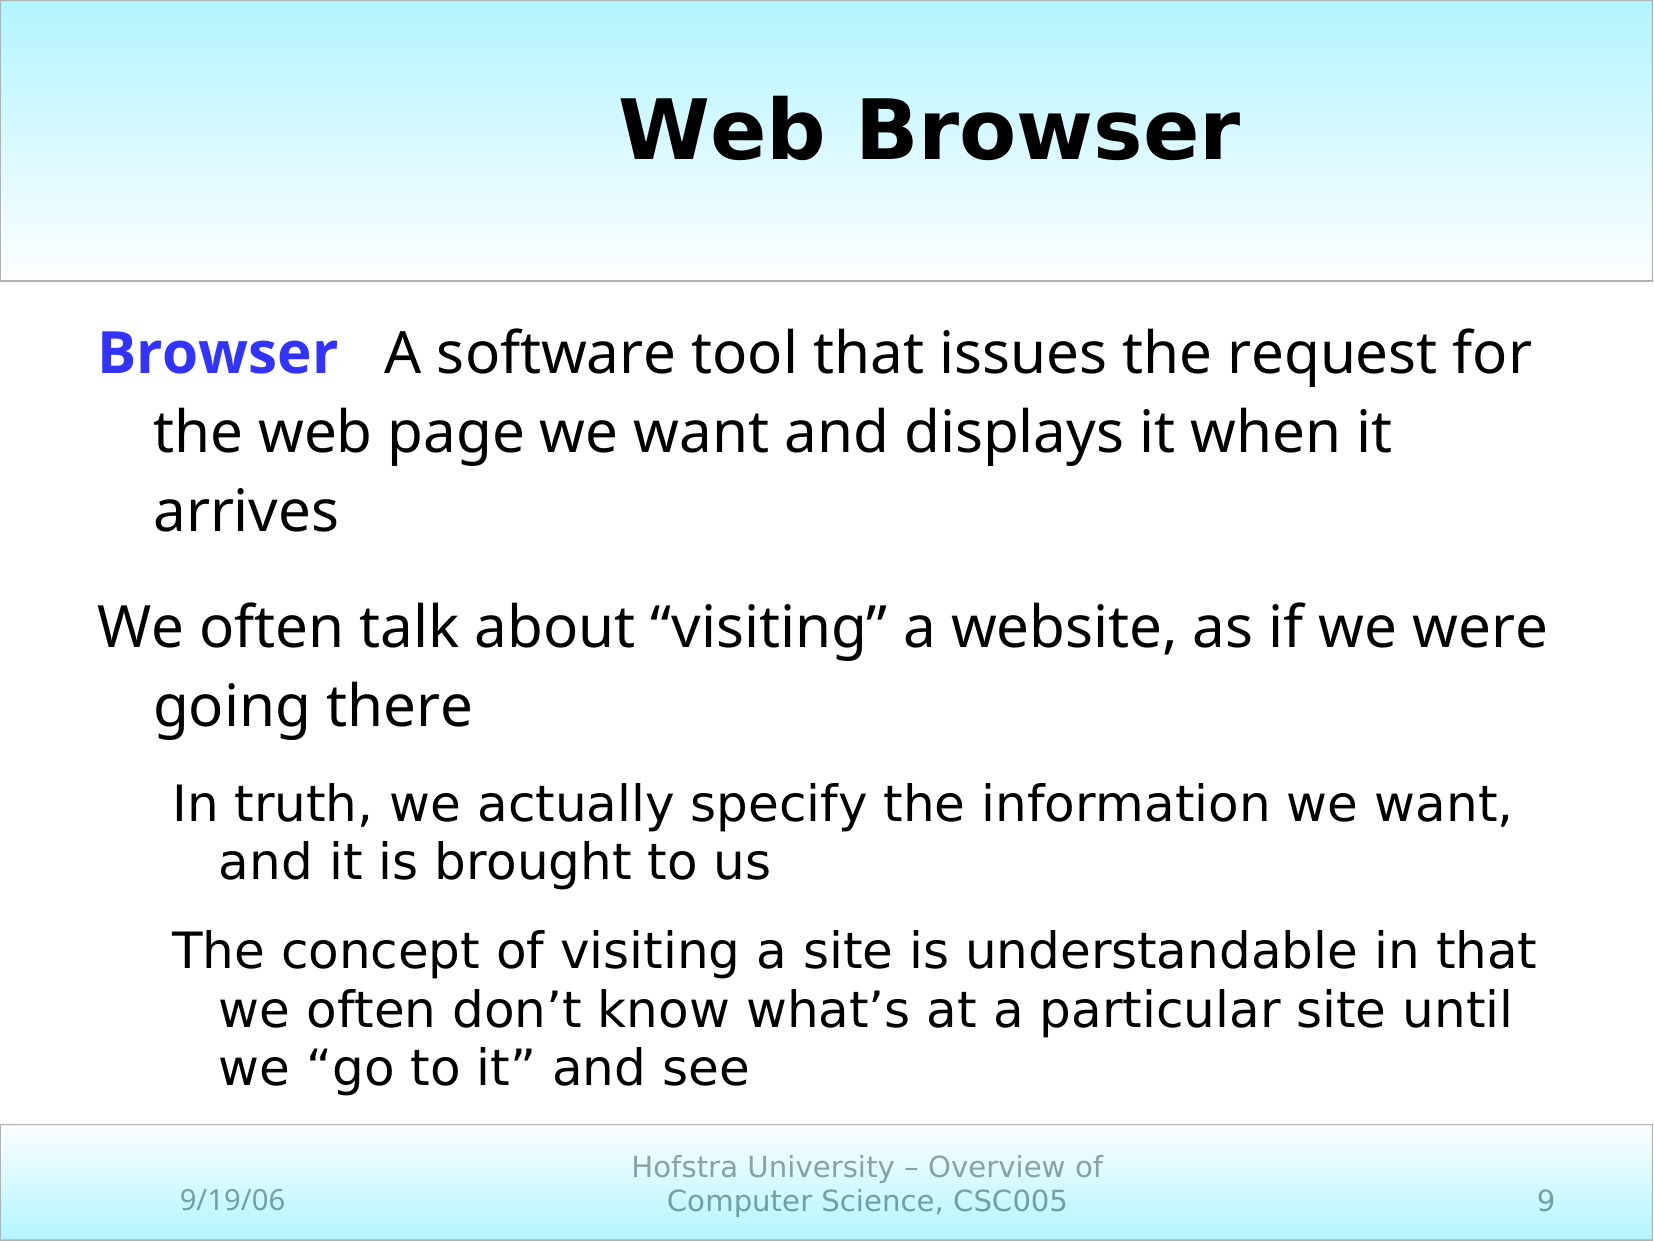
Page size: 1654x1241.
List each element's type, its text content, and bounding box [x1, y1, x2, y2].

title Web Browser [247, 27, 1612, 235]
list Browser A software tool that issues the request for the web page we want and displays it when it arrives We often talk about “visiting” a website, as if we were going there In truth, we actually specify the information we want, and it is brought to us The concept of visiting a site is understandable in that we often don’t know what’s at a particular site until we “go to it” and see [82, 303, 1571, 1147]
